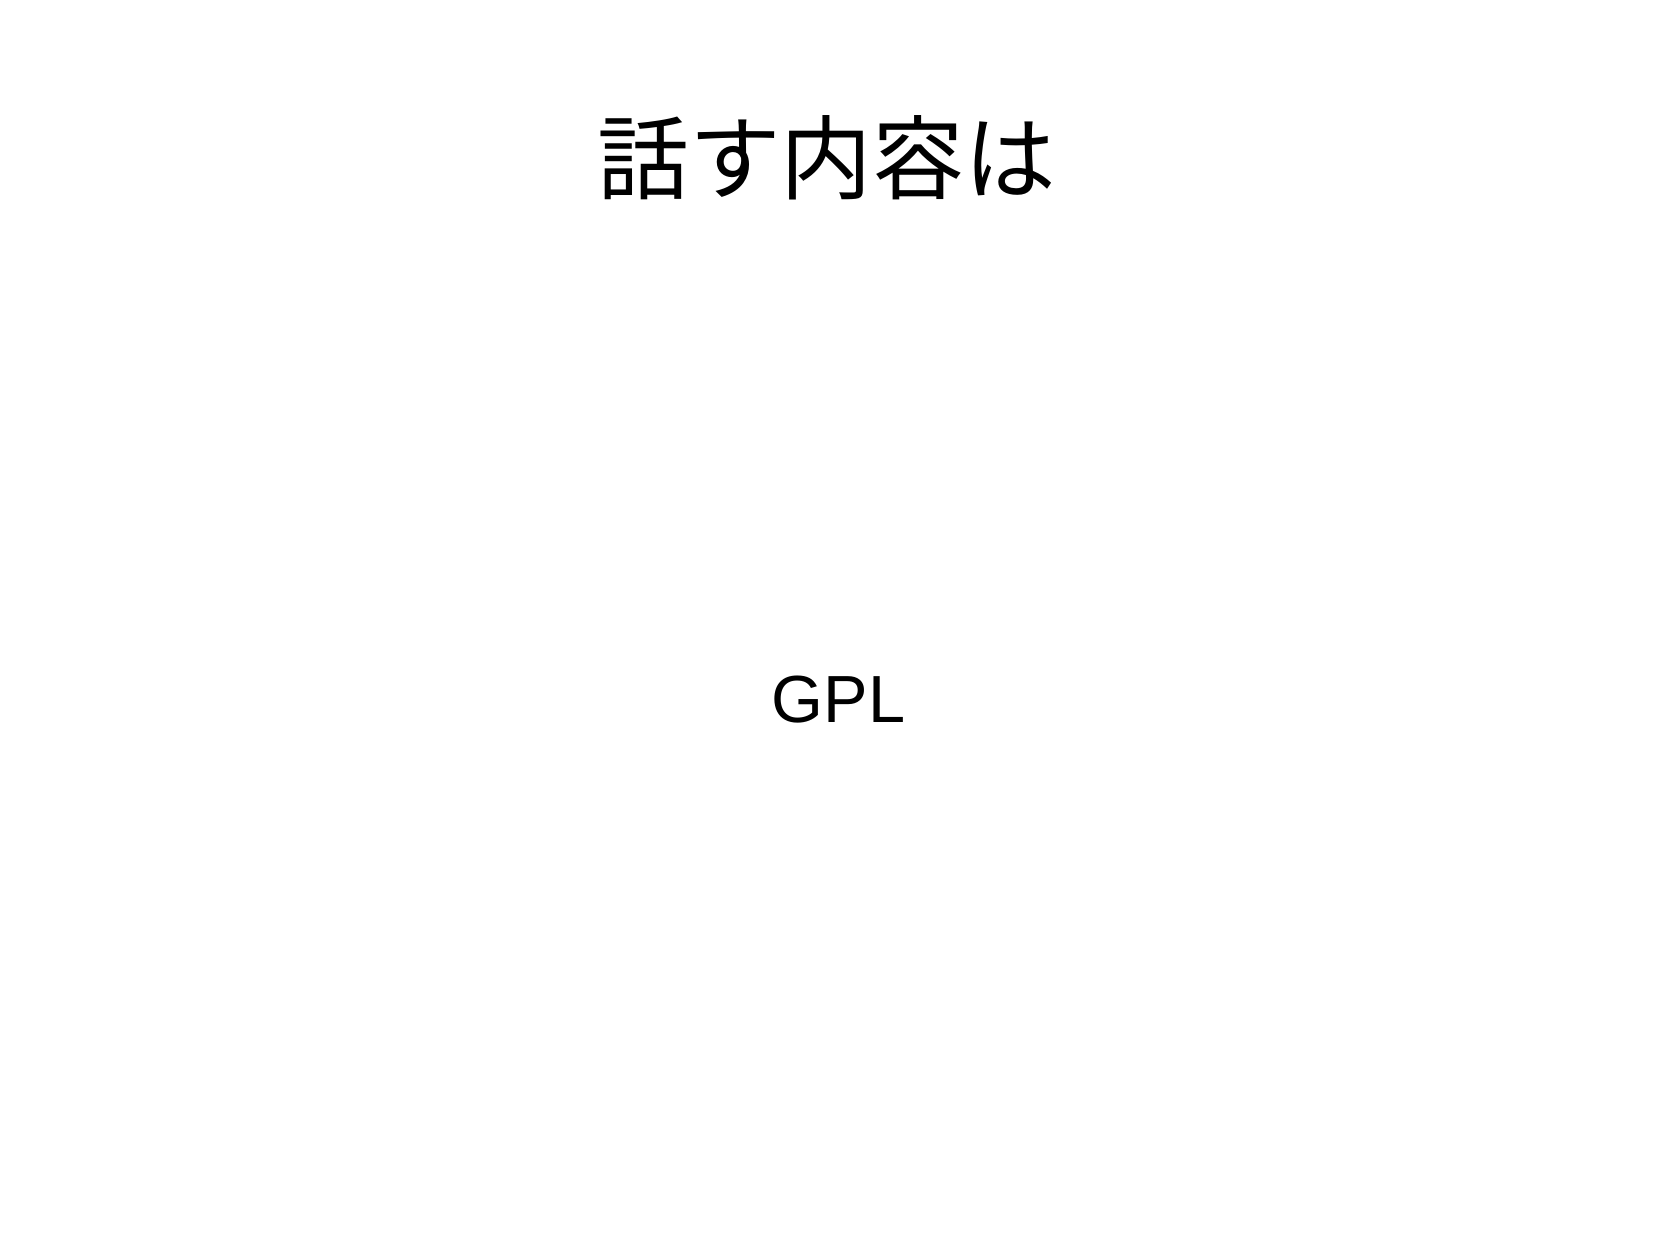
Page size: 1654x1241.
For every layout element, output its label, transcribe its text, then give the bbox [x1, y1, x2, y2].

title 話す内容は [82, 49, 1571, 257]
subtitle GPL [82, 290, 1571, 1109]
